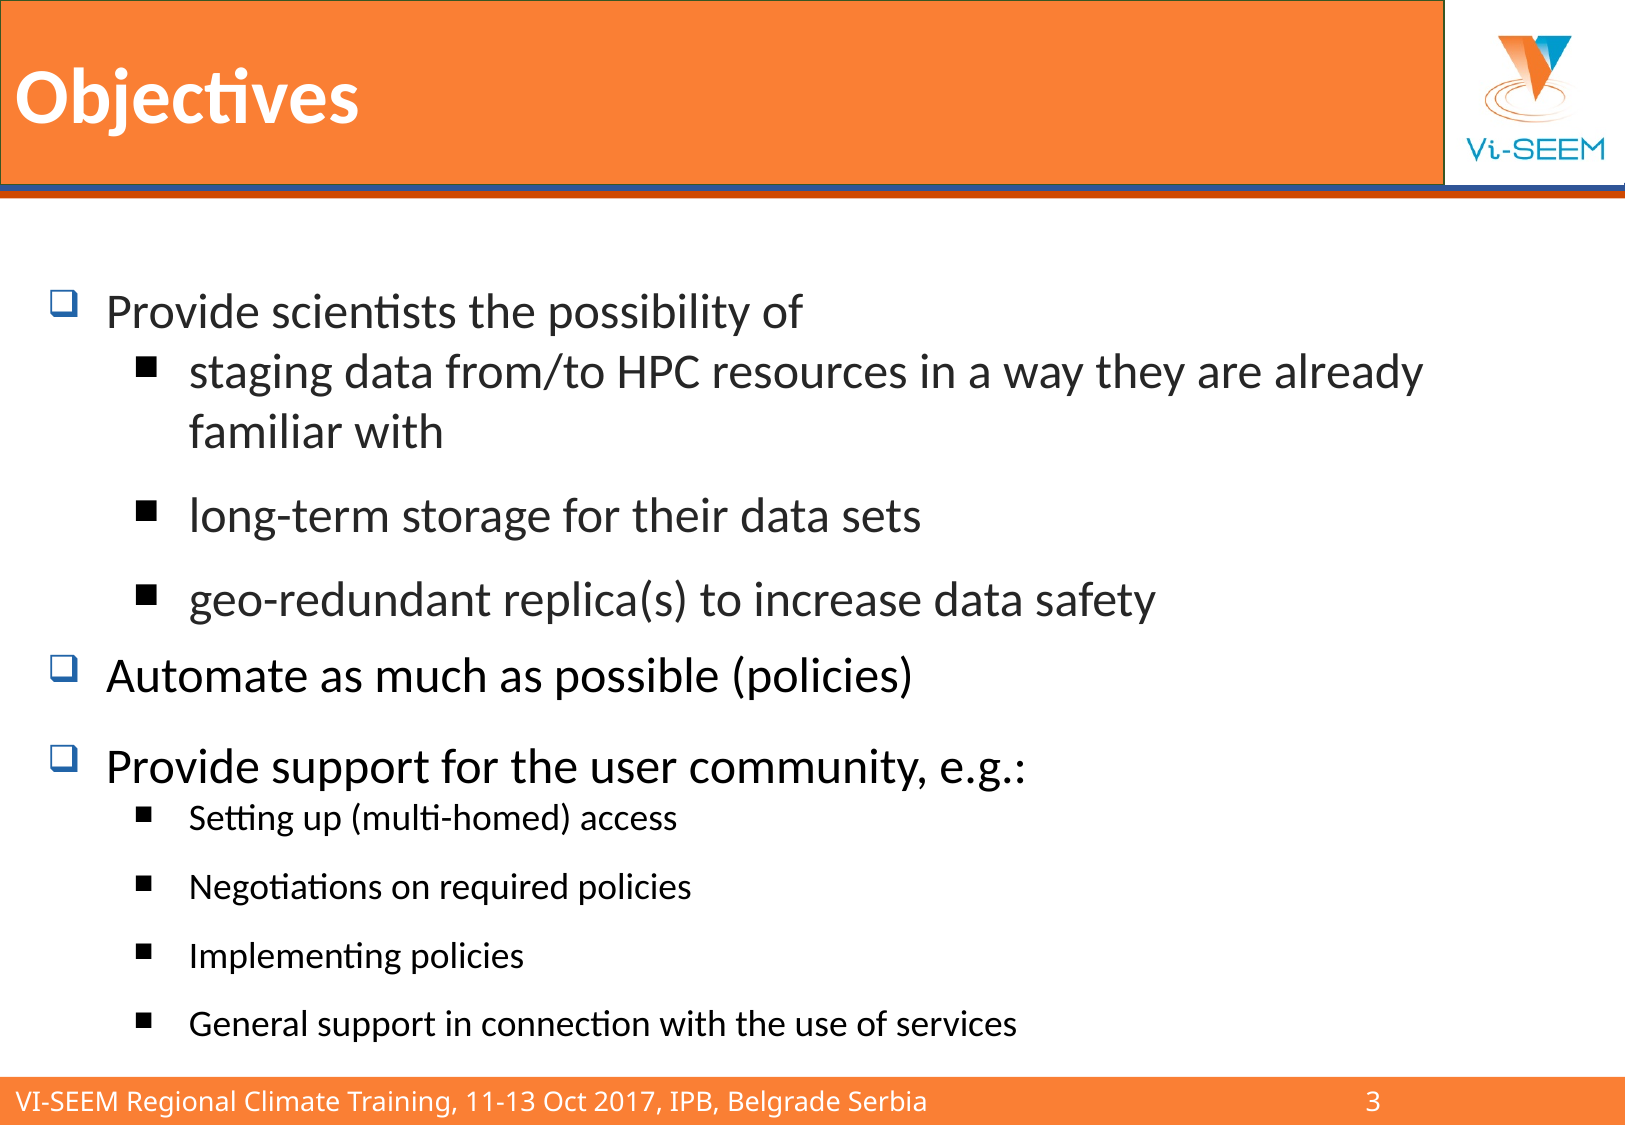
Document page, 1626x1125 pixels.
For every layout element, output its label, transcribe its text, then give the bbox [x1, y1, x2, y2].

title Objectives [0, 0, 1445, 185]
picture [1445, 0, 1624, 185]
footer VI-SEEM Regional Climate Training, 11-13 Oct 2017, IPB, Belgrade Serbia <number> [0, 1076, 1625, 1125]
list Provide scientists the possibility of staging data from/to HPC resources in a way they are already familiar with long-term storage for their data sets geo-redundant replica(s) to increase data safety Automate as much as possible (policies) Provide support for the user community, e.g.: Setting up (multi-homed) access Negotiations on required policies Implementing policies General support in connection with the use of services [31, 271, 1593, 1076]
